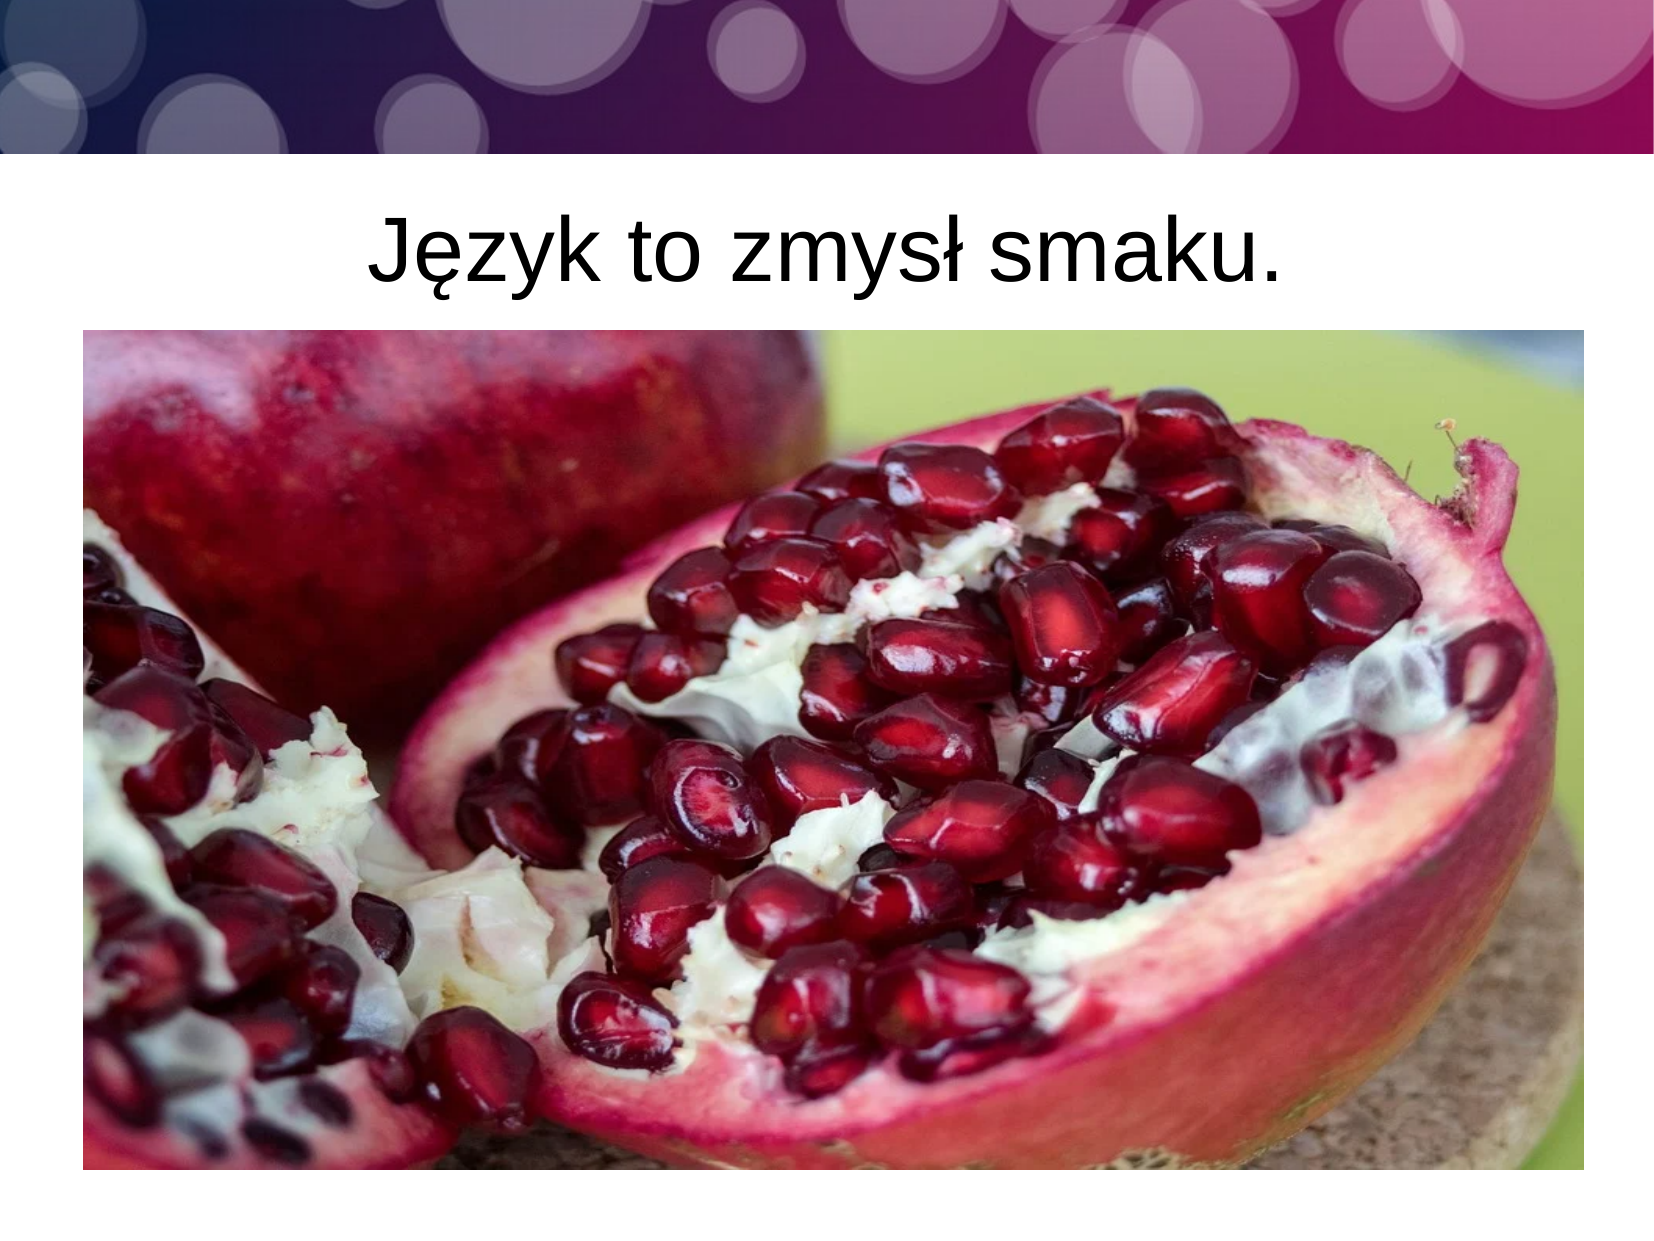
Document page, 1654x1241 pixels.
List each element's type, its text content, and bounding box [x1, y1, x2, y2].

title Język to zmysł smaku. [82, 159, 1571, 331]
picture [83, 330, 1584, 1170]
